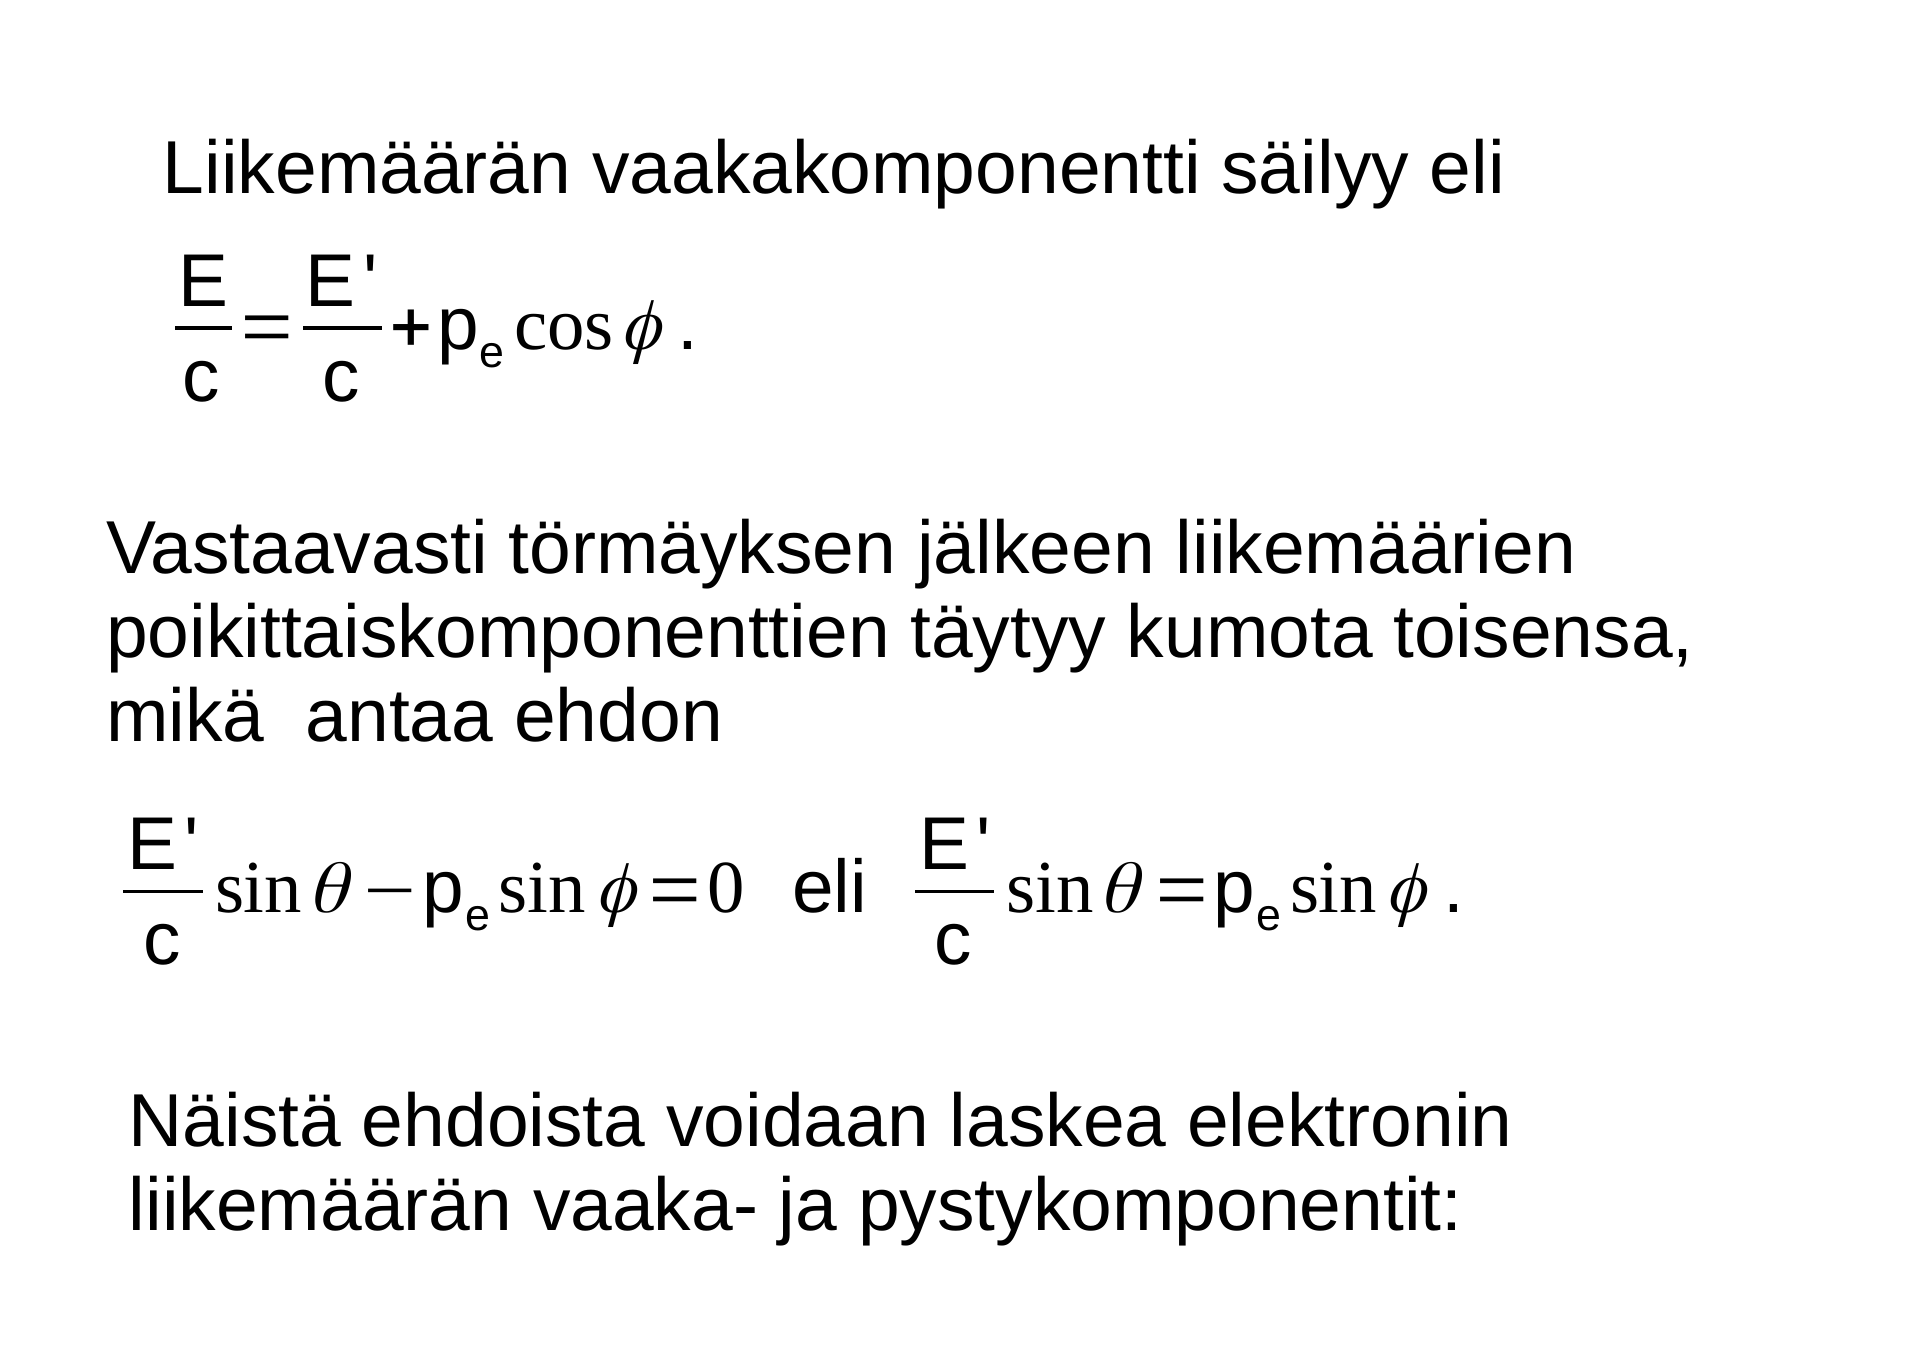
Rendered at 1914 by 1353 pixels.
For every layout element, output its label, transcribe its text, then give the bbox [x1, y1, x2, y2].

chart [165, 238, 705, 418]
text_box Vastaavasti törmäyksen jälkeen liikemäärien poikittaiskomponenttien täytyy kumota toisensa, mikä antaa ehdon [91, 497, 1733, 789]
text_box Näistä ehdoista voidaan laskea elektronin liikemäärän vaaka- ja pystykomponentit: [113, 1071, 1777, 1271]
text_box Liikemäärän vaakakomponentti säilyy eli [147, 118, 1846, 410]
chart [113, 802, 1470, 981]
